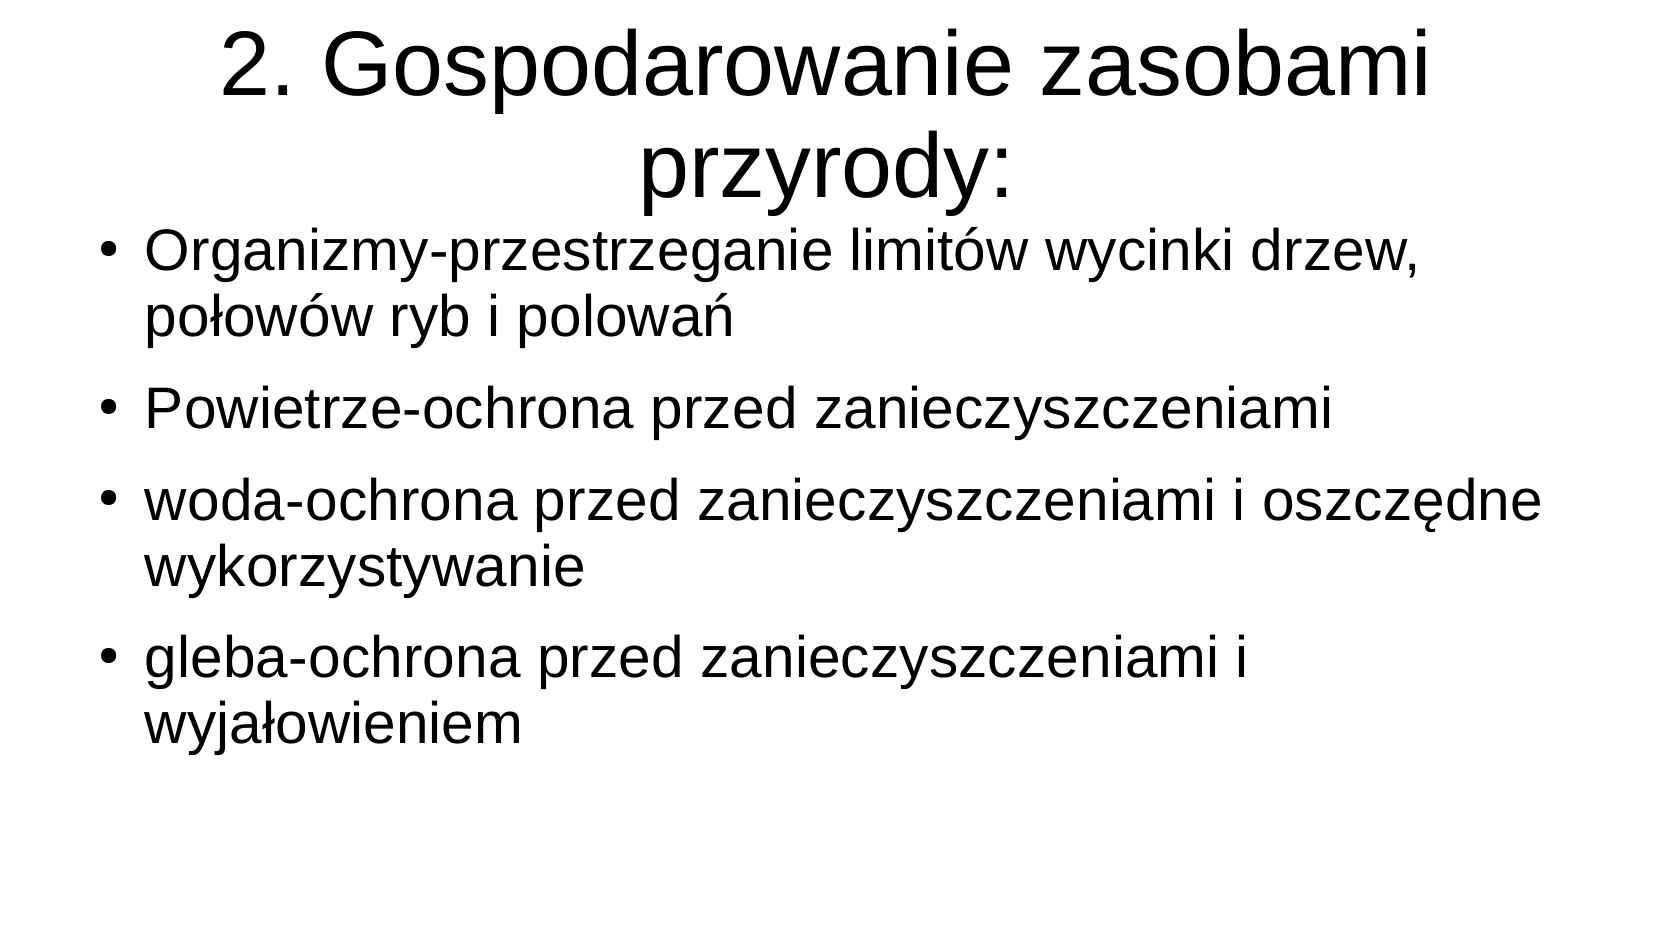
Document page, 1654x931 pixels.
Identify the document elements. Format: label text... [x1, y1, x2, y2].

list Organizmy-przestrzeganie limitów wycinki drzew, połowów ryb i polowań Powietrze-ochrona przed zanieczyszczeniami woda-ochrona przed zanieczyszczeniami i oszczędne wykorzystywanie gleba-ochrona przed zanieczyszczeniami i wyjałowieniem [82, 217, 1571, 758]
title 2. Gospodarowanie zasobami przyrody: [82, 12, 1571, 217]
